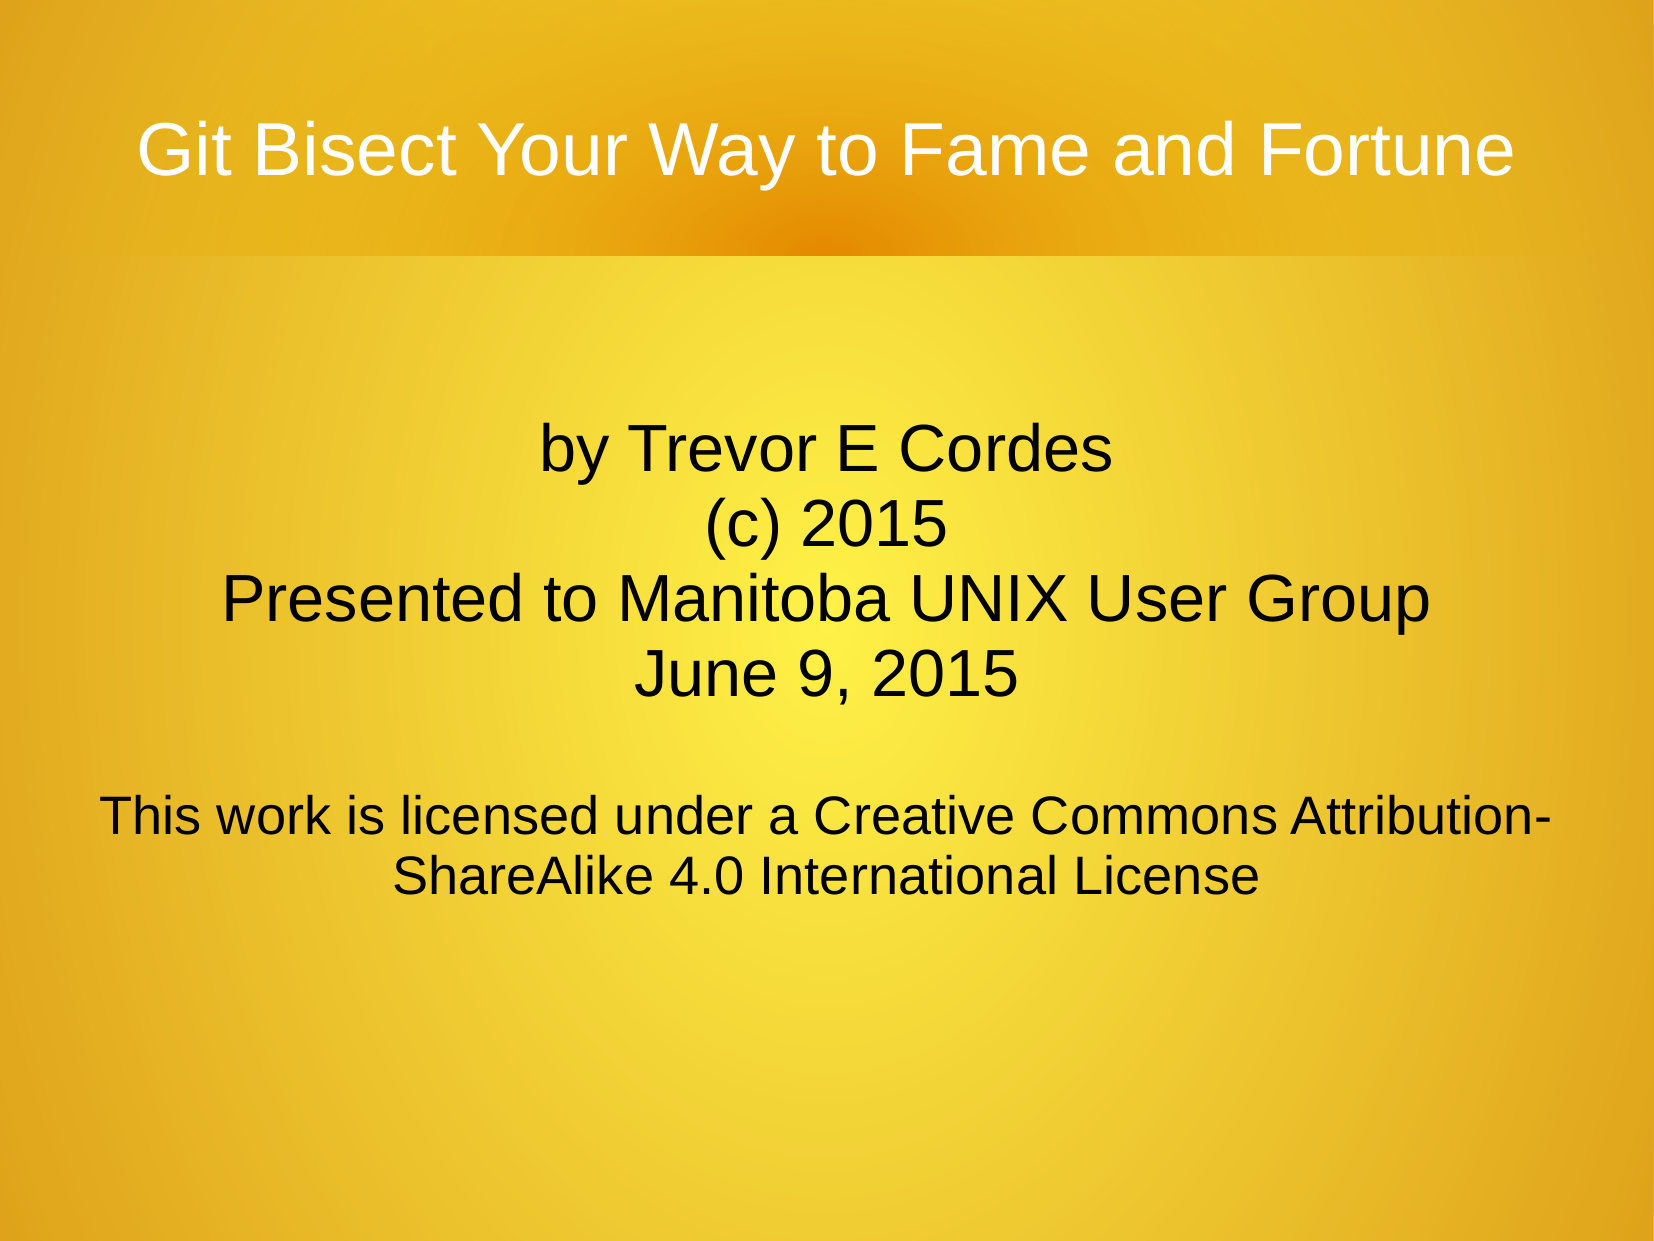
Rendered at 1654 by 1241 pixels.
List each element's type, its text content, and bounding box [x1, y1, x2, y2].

subtitle by Trevor E Cordes (c) 2015 Presented to Manitoba UNIX User Group June 9, 2015 This work is licensed under a Creative Commons Attribution-ShareAlike 4.0 International License [82, 299, 1571, 1019]
title Git Bisect Your Way to Fame and Fortune [82, 47, 1571, 252]
